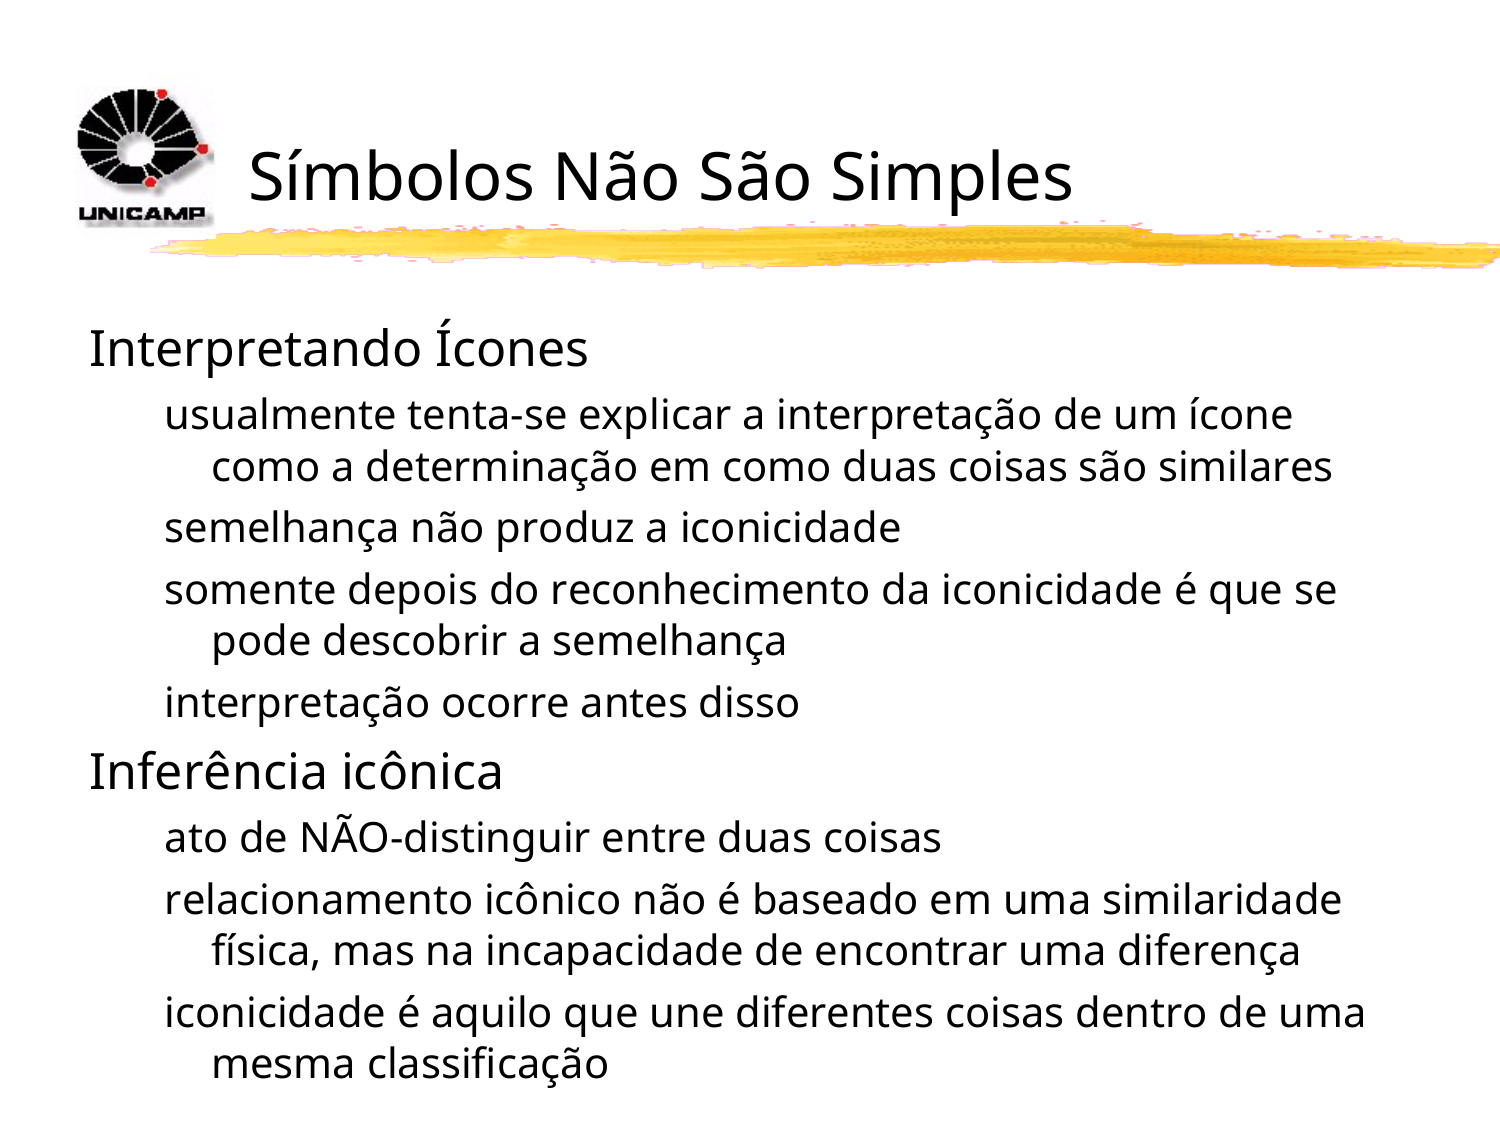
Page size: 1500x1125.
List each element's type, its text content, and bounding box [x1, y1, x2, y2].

list Interpretando Ícones usualmente tenta-se explicar a interpretação de um ícone como a determinação em como duas coisas são similares semelhança não produz a iconicidade somente depois do reconhecimento da iconicidade é que se pode descobrir a semelhança interpretação ocorre antes disso Inferência icônica ato de NÃO-distinguir entre duas coisas relacionamento icônico não é baseado em uma similaridade física, mas na incapacidade de encontrar uma diferença iconicidade é aquilo que une diferentes coisas dentro de uma mesma classificação [74, 309, 1417, 1013]
title Símbolos Não São Simples [233, 37, 1434, 225]
picture [75, 74, 1500, 279]
